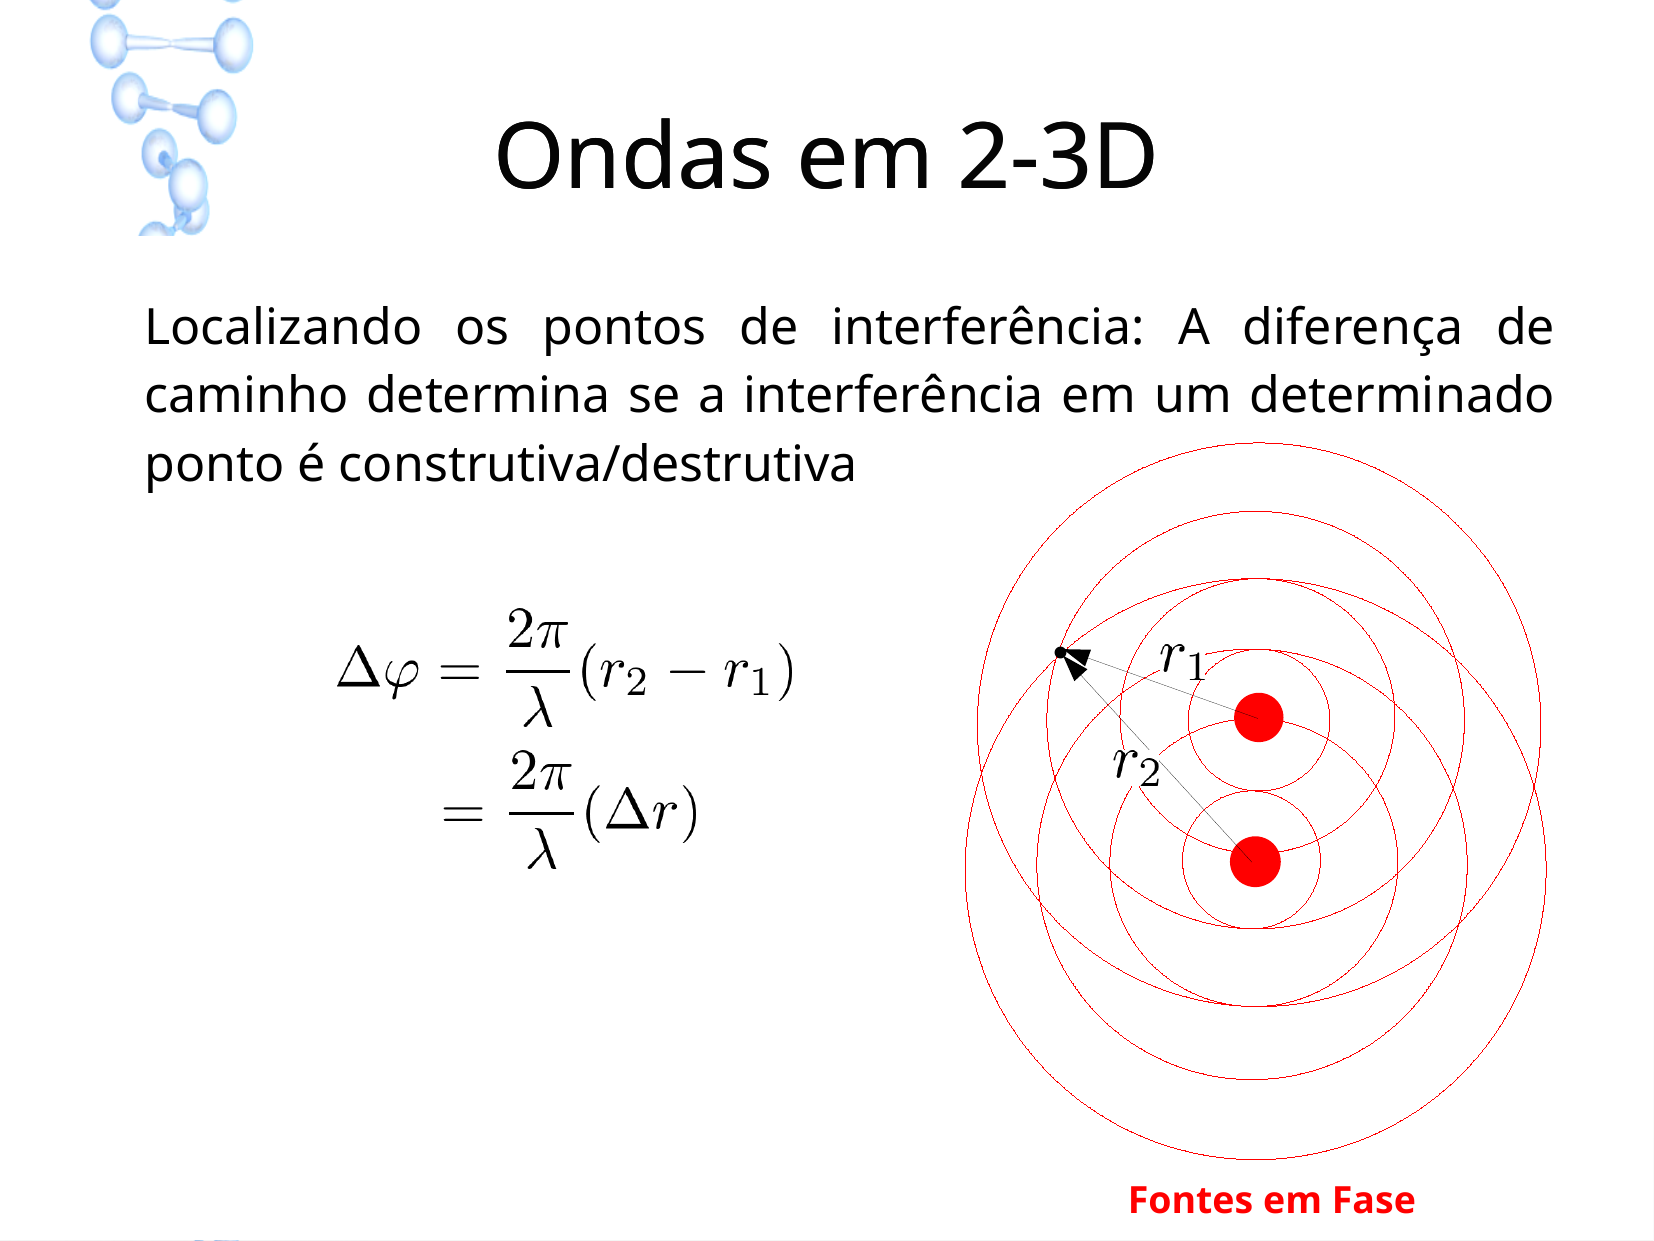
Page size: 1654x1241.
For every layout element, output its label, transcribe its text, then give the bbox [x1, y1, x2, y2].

picture [443, 750, 696, 869]
picture [1160, 644, 1205, 680]
title Ondas em 2-3D [82, 49, 1571, 257]
picture [0, 0, 1654, 236]
text_box . [1082, 659, 1089, 682]
text_box . [1033, 561, 1089, 687]
text_box Fontes em Fase [1113, 1166, 1412, 1227]
text_box [0, 236, 1654, 1241]
text_box Localizando os pontos de interferência: A diferença de caminho determina se a interferência em um determinado ponto é construtiva/destrutiva [129, 283, 1571, 480]
picture [1113, 750, 1159, 786]
picture [336, 608, 792, 727]
